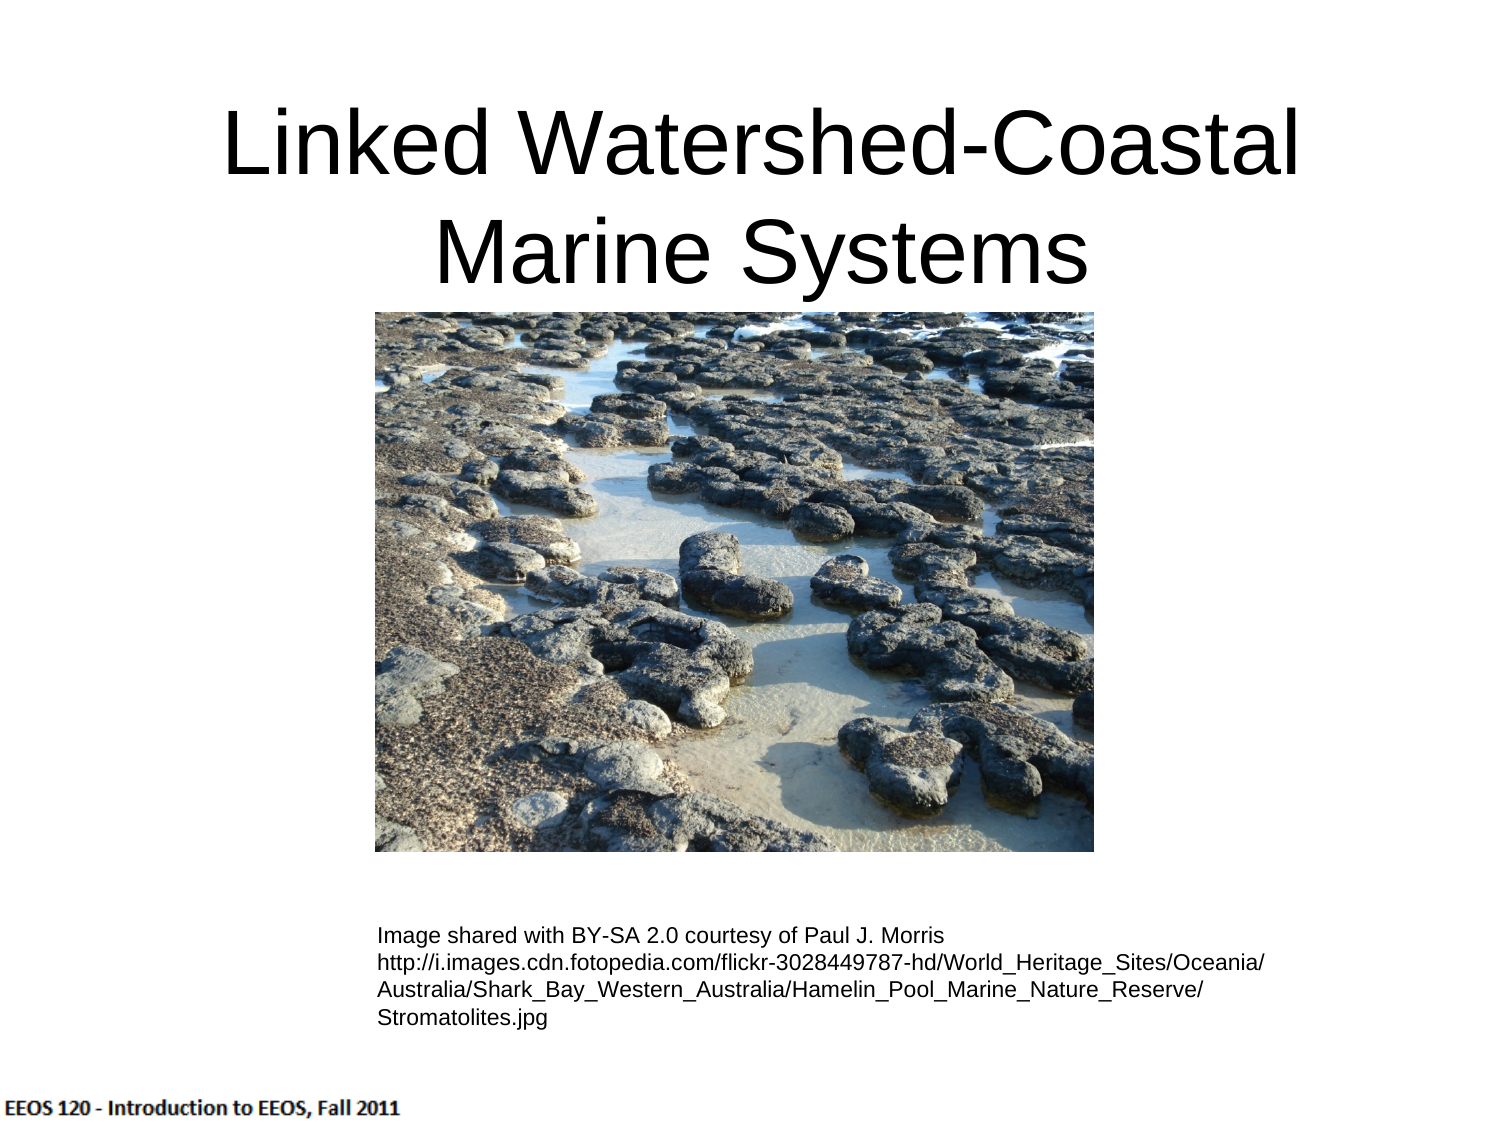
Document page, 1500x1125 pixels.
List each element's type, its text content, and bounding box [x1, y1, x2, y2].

picture [375, 312, 1094, 852]
picture [0, 1090, 405, 1125]
text_box Linked Watershed-Coastal Marine Systems [200, 74, 1326, 310]
text_box Image shared with BY-SA 2.0 courtesy of Paul J. Morris http://i.images.cdn.fotopedia.com/flickr-3028449787-hd/World_Heritage_Sites/Oceania/Australia/Shark_Bay_Western_Australia/Hamelin_Pool_Marine_Nature_Reserve/Stromatolites.jpg [362, 912, 1300, 1038]
